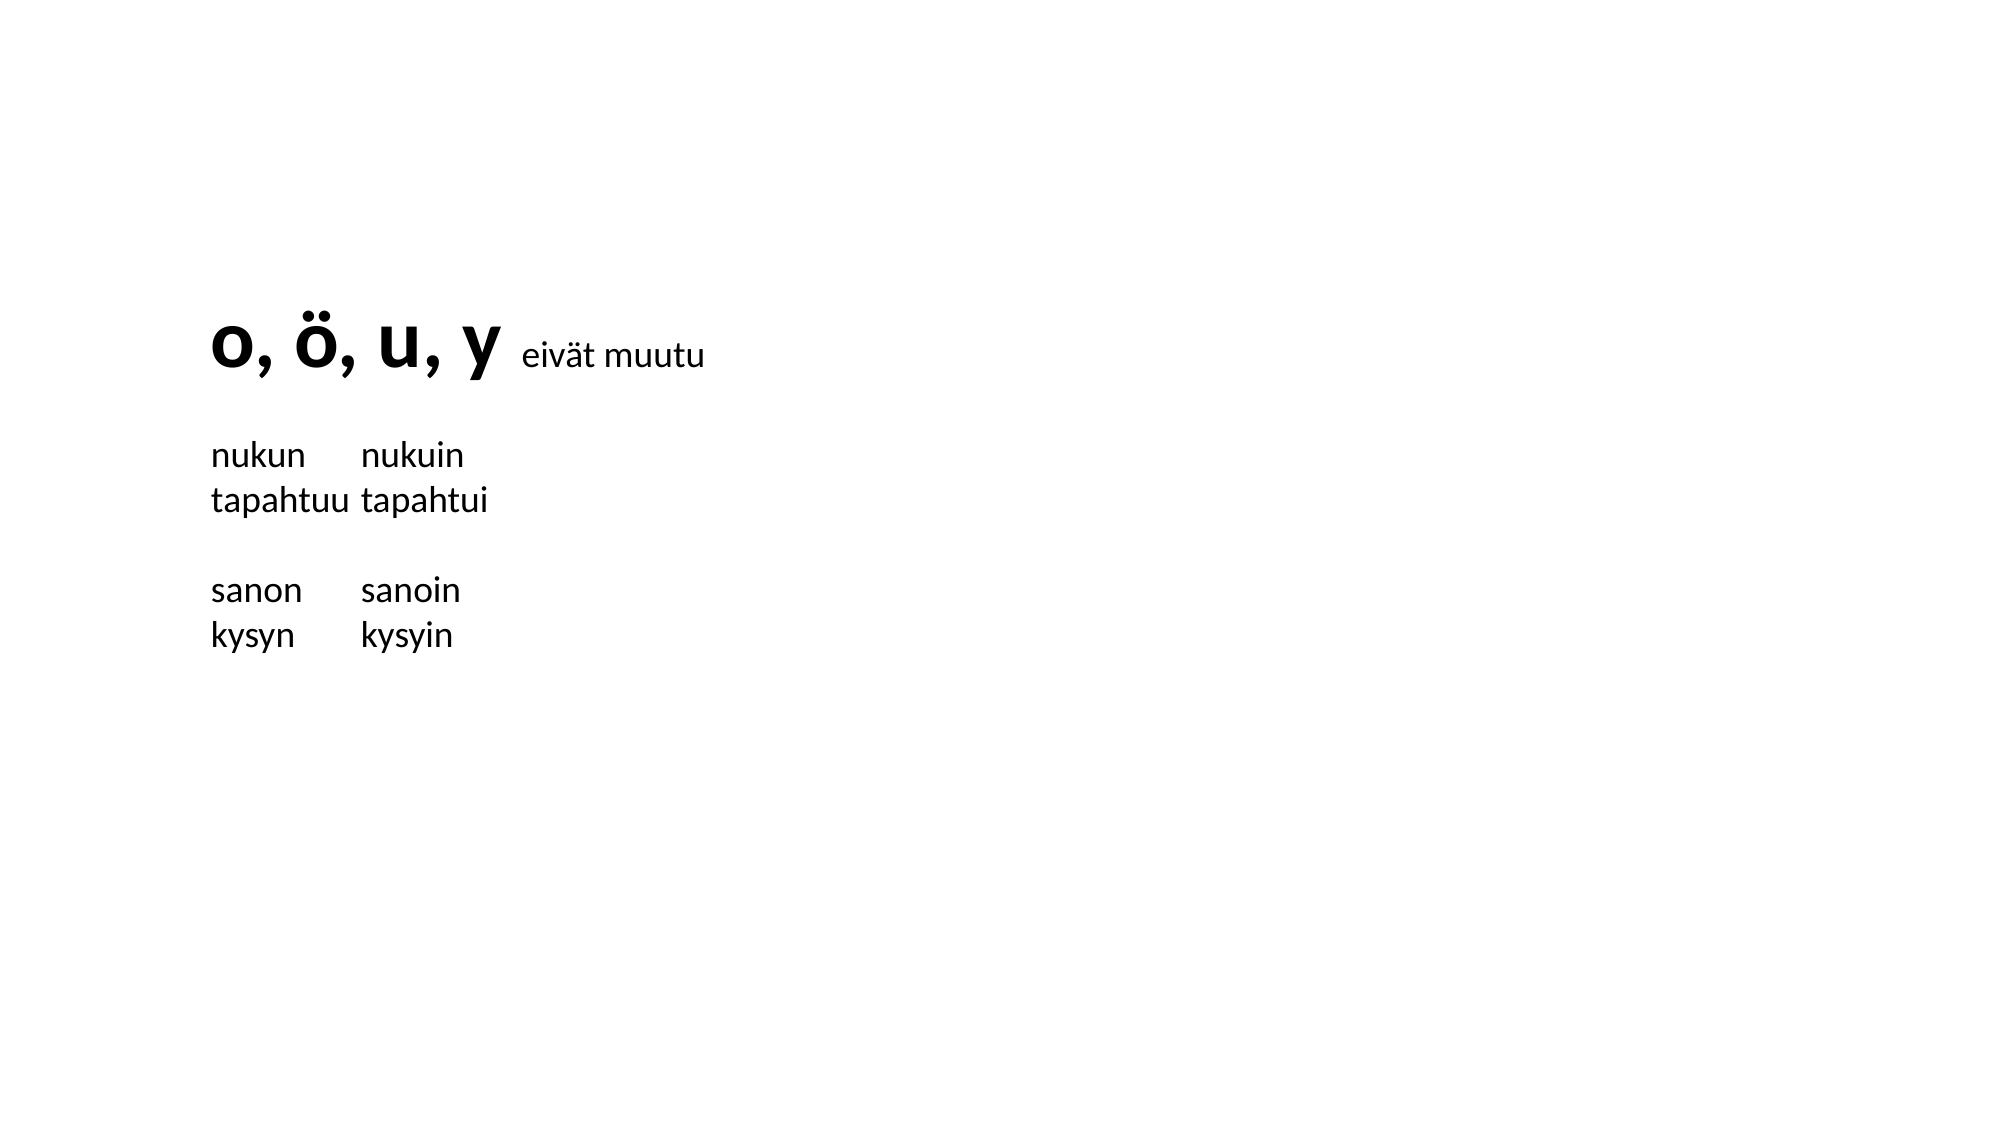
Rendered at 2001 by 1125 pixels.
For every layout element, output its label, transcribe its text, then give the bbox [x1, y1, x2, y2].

text_box o, ö, u, y eivät muutu nukun nukuin tapahtuu tapahtui sanon sanoin kysyn kysyin [195, 277, 1460, 666]
